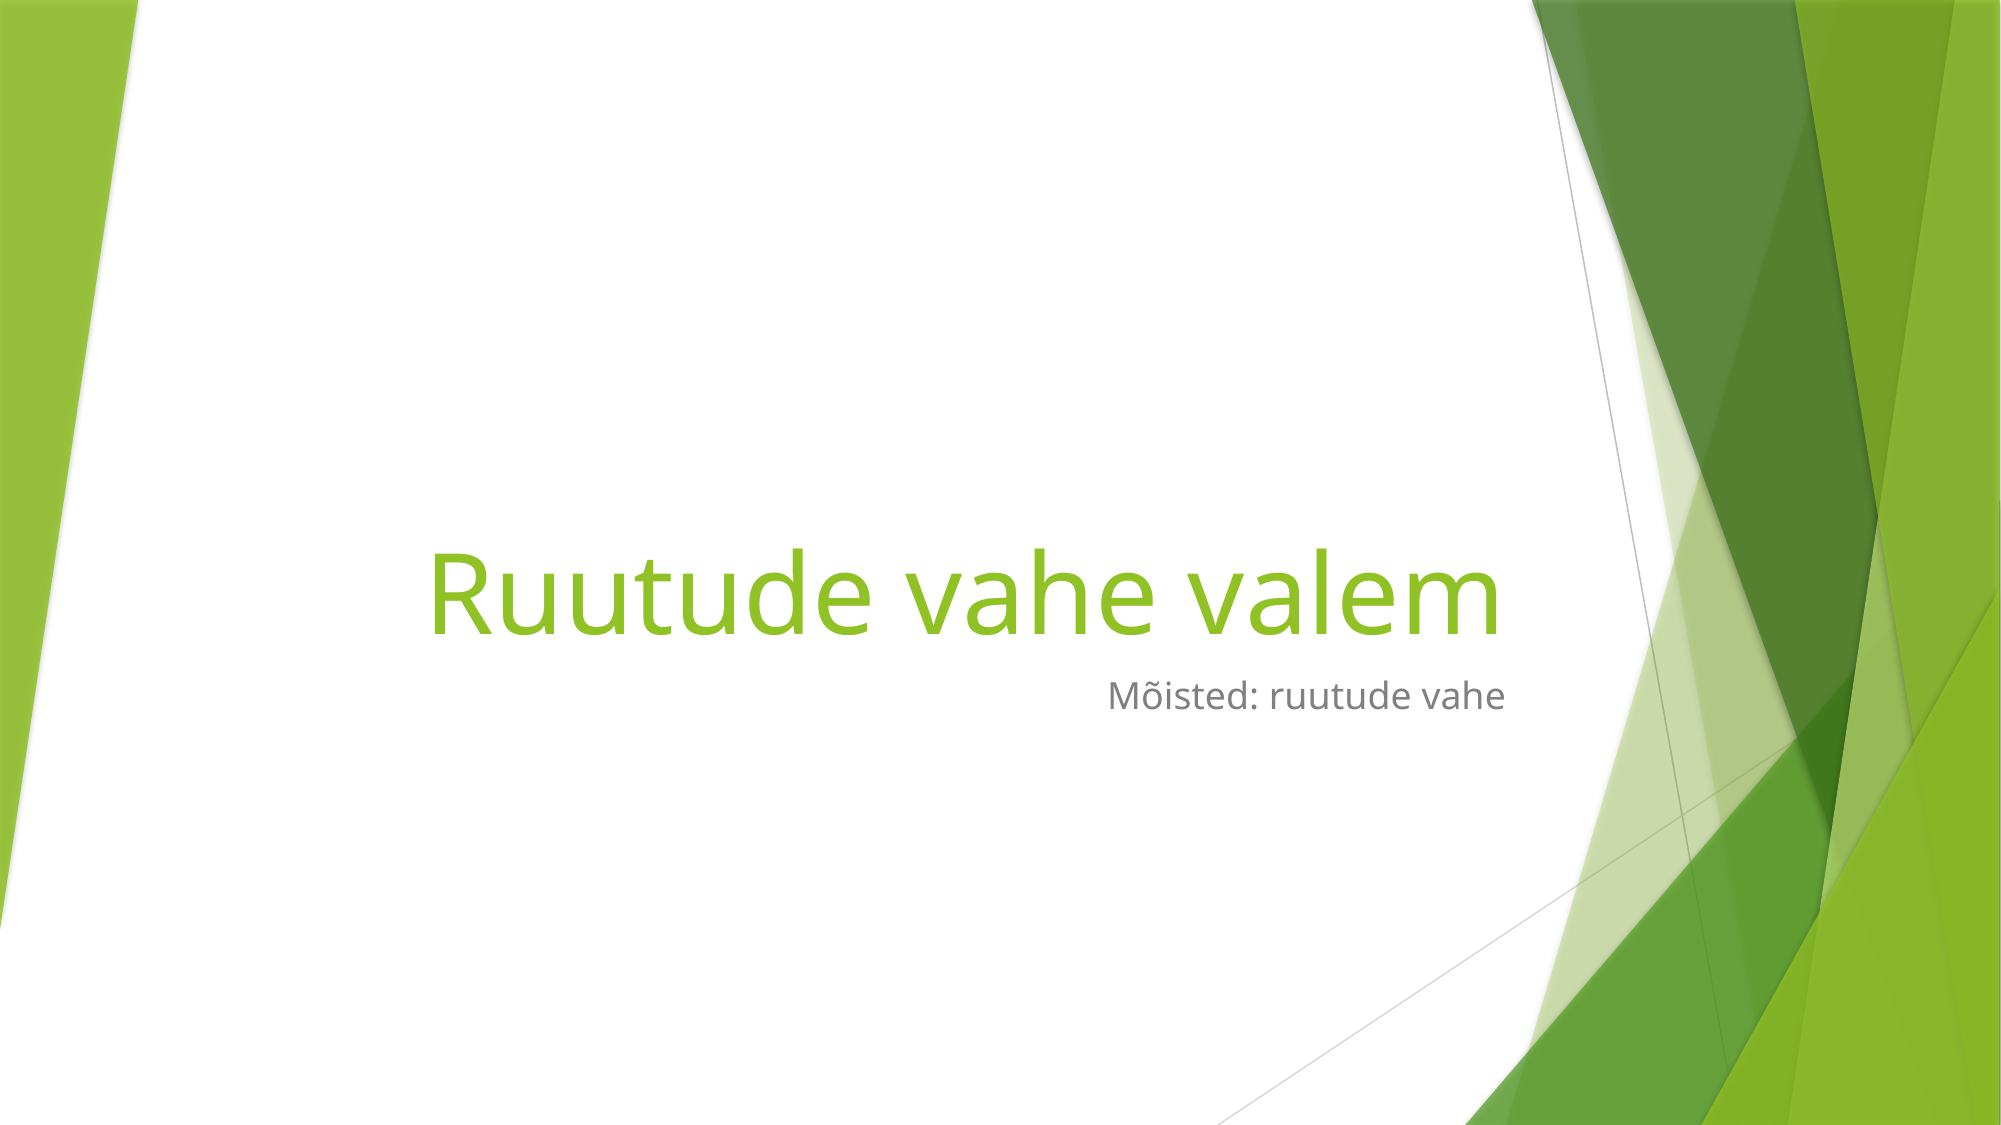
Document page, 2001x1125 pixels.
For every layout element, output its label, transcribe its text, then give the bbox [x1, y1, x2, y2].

subtitle Mõisted: ruutude vahe [247, 664, 1522, 845]
title Ruutude vahe valem [247, 394, 1522, 664]
